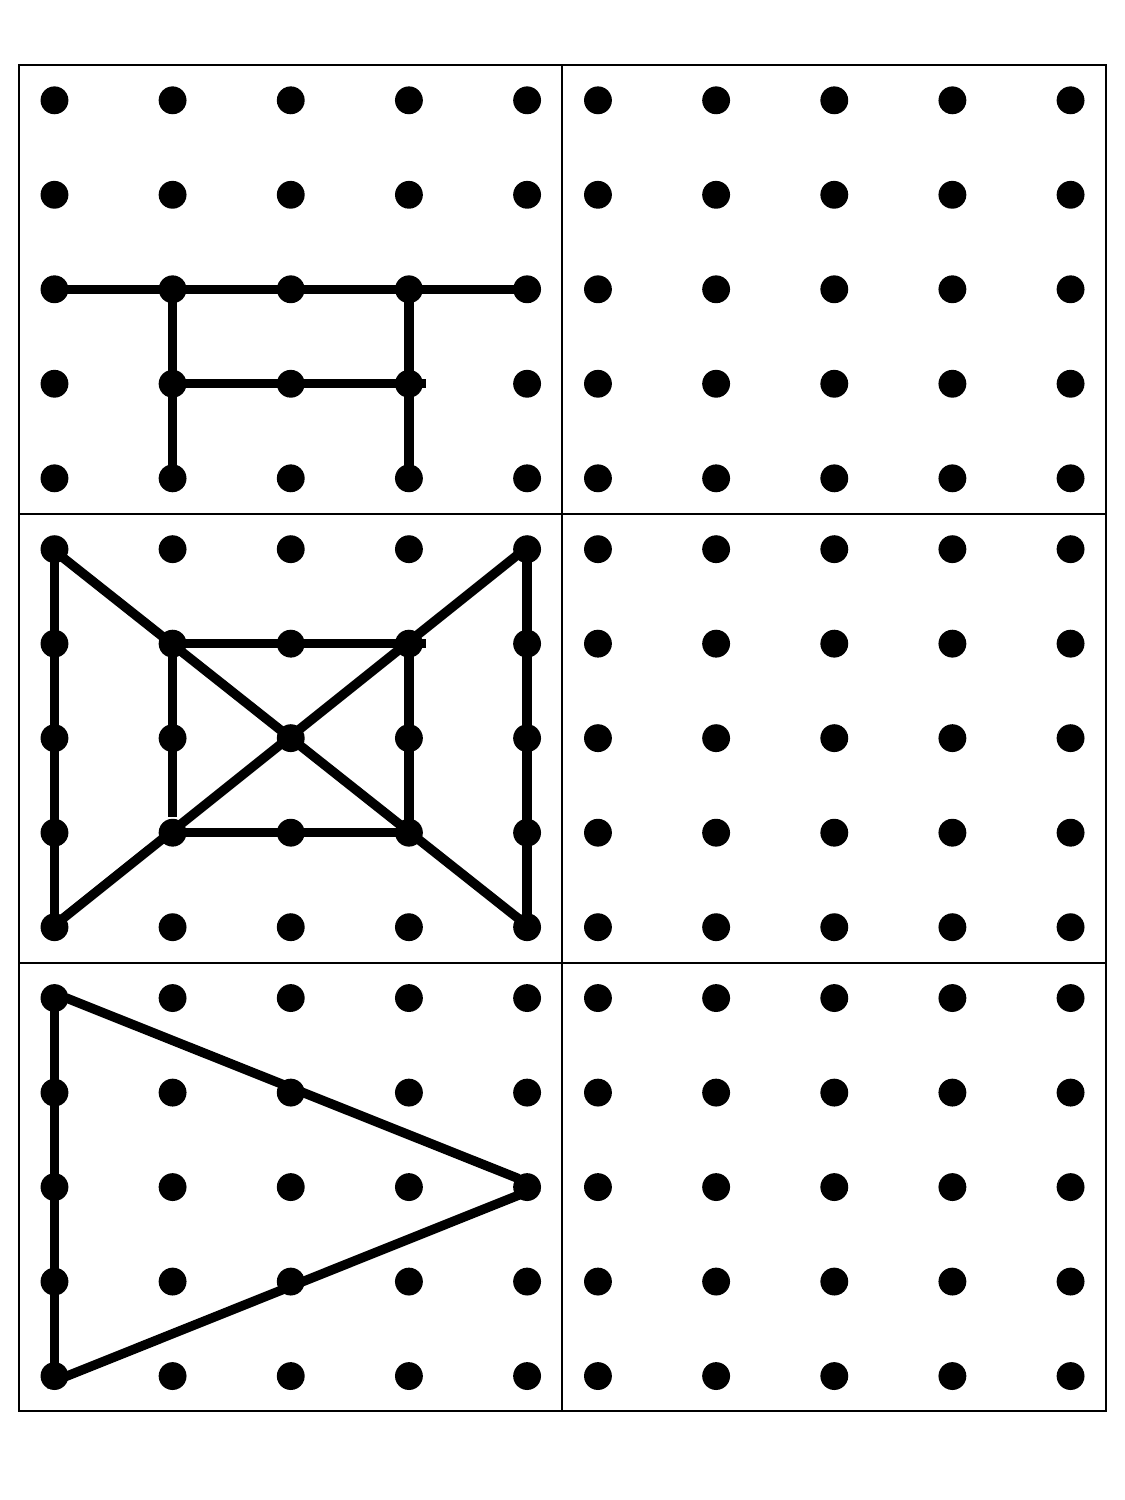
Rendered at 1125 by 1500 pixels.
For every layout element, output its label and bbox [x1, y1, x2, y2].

text_box [18, 64, 1106, 1412]
